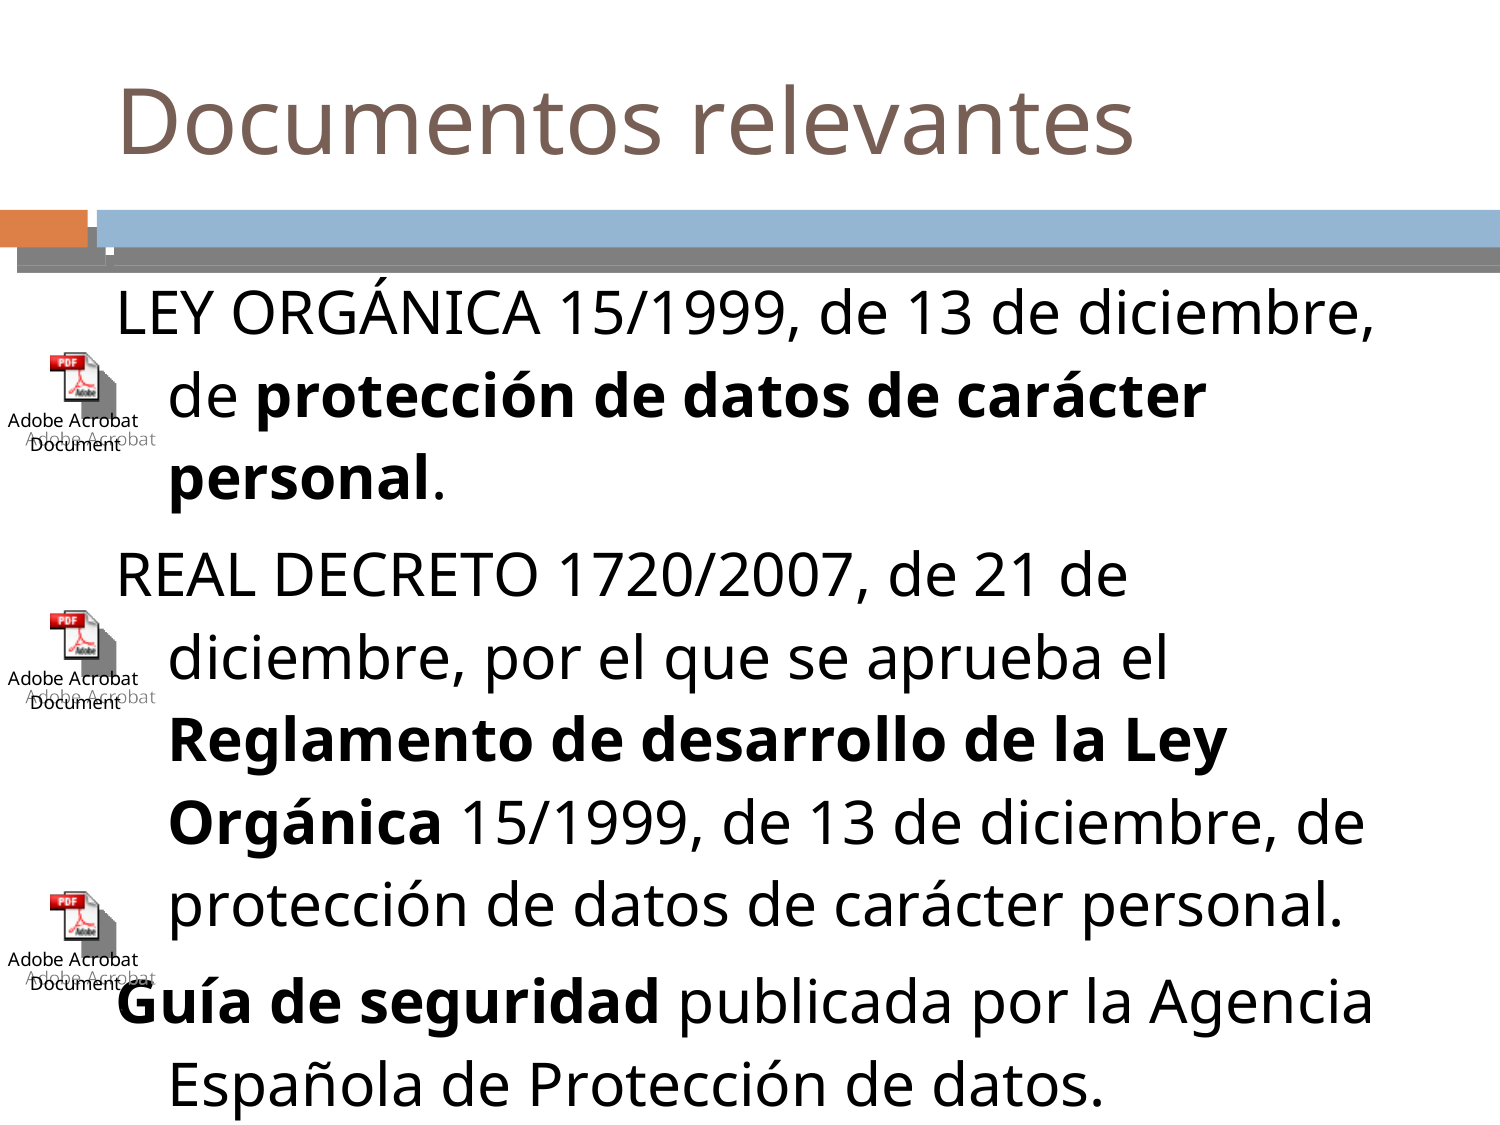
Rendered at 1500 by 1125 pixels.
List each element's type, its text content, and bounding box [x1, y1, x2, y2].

chart [0, 351, 151, 479]
chart [0, 890, 151, 1018]
chart [0, 609, 151, 736]
list LEY ORGÁNICA 15/1999, de 13 de diciembre, de protección de datos de carácter personal. REAL DECRETO 1720/2007, de 21 de diciembre, por el que se aprueba el Reglamento de desarrollo de la Ley Orgánica 15/1999, de 13 de diciembre, de protección de datos de carácter personal. Guía de seguridad publicada por la Agencia Española de Protección de datos. [100, 262, 1438, 1017]
title Documentos relevantes [100, 37, 1438, 201]
